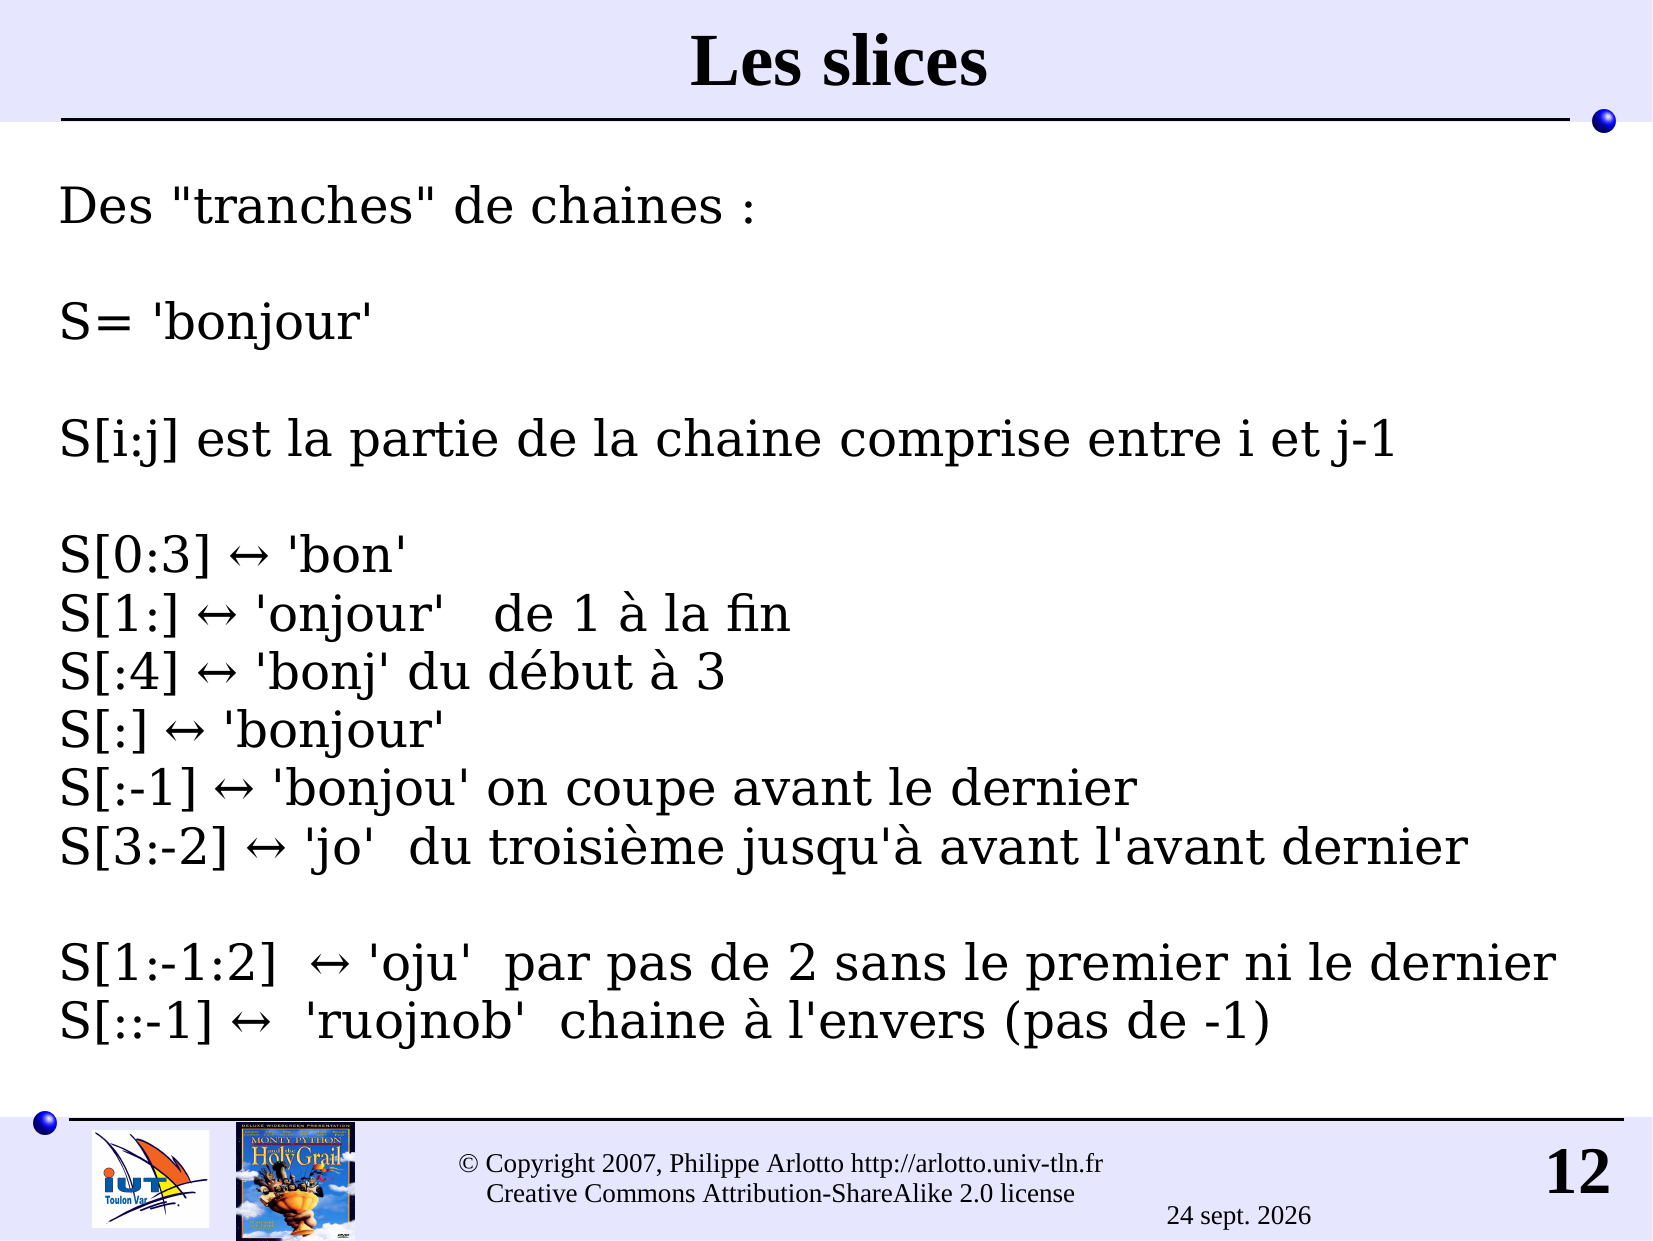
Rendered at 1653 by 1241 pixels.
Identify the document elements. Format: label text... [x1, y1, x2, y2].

title Les slices [95, 11, 1585, 110]
text_box Des "tranches" de chaines : S= 'bonjour' S[i:j] est la partie de la chaine comprise entre i et j-1 S[0:3] ↔ 'bon' S[1:] ↔ 'onjour' de 1 à la fin S[:4] ↔ 'bonj' du début à 3 S[:] ↔ 'bonjour' S[:-1] ↔ 'bonjou' on coupe avant le dernier S[3:-2] ↔ 'jo' du troisième jusqu'à avant l'avant dernier S[1:-1:2] ↔ 'oju' par pas de 2 sans le premier ni le dernier S[::-1] ↔ 'ruojnob' chaine à l'envers (pas de -1) [59, 177, 1559, 1051]
picture [236, 1122, 355, 1241]
